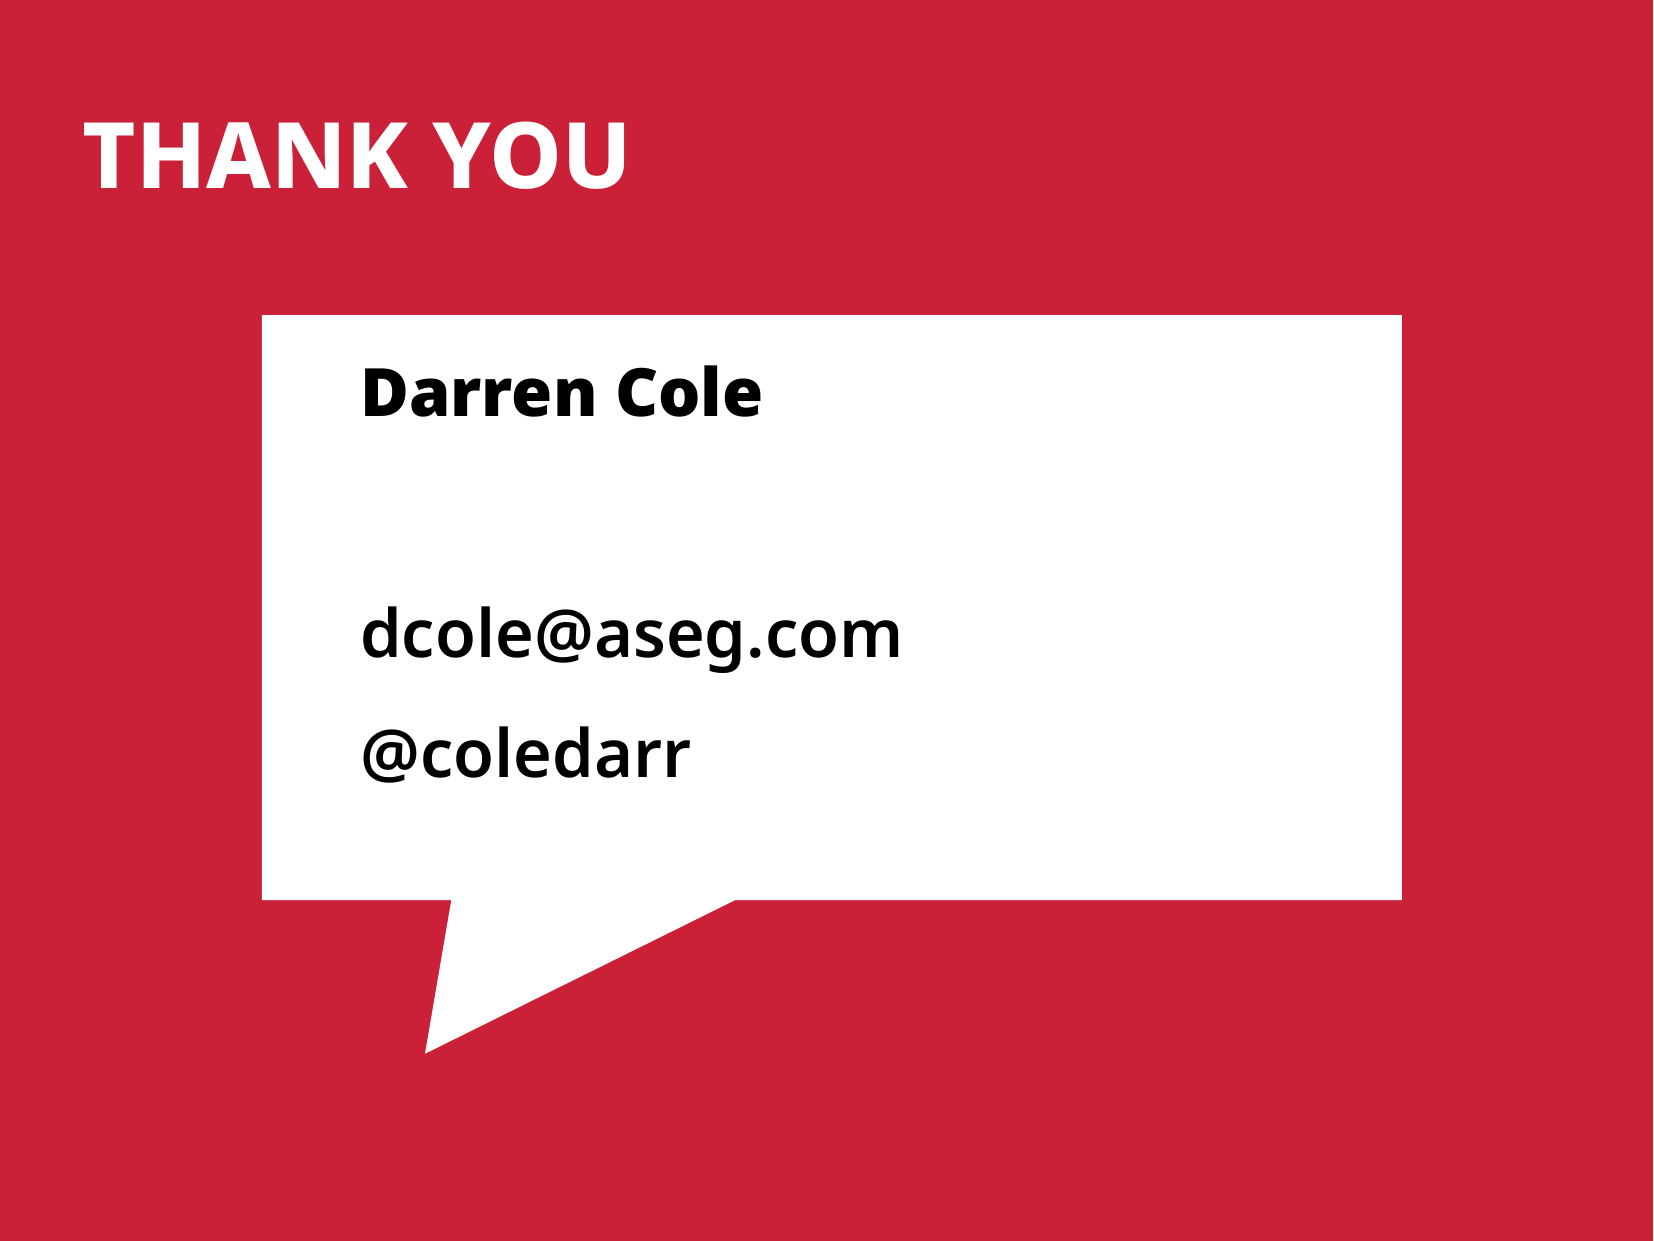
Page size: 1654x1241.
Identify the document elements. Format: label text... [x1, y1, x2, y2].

title THANK YOU [82, 49, 1571, 257]
list Darren Cole dcole@aseg.com @coledarr [289, 345, 1372, 871]
